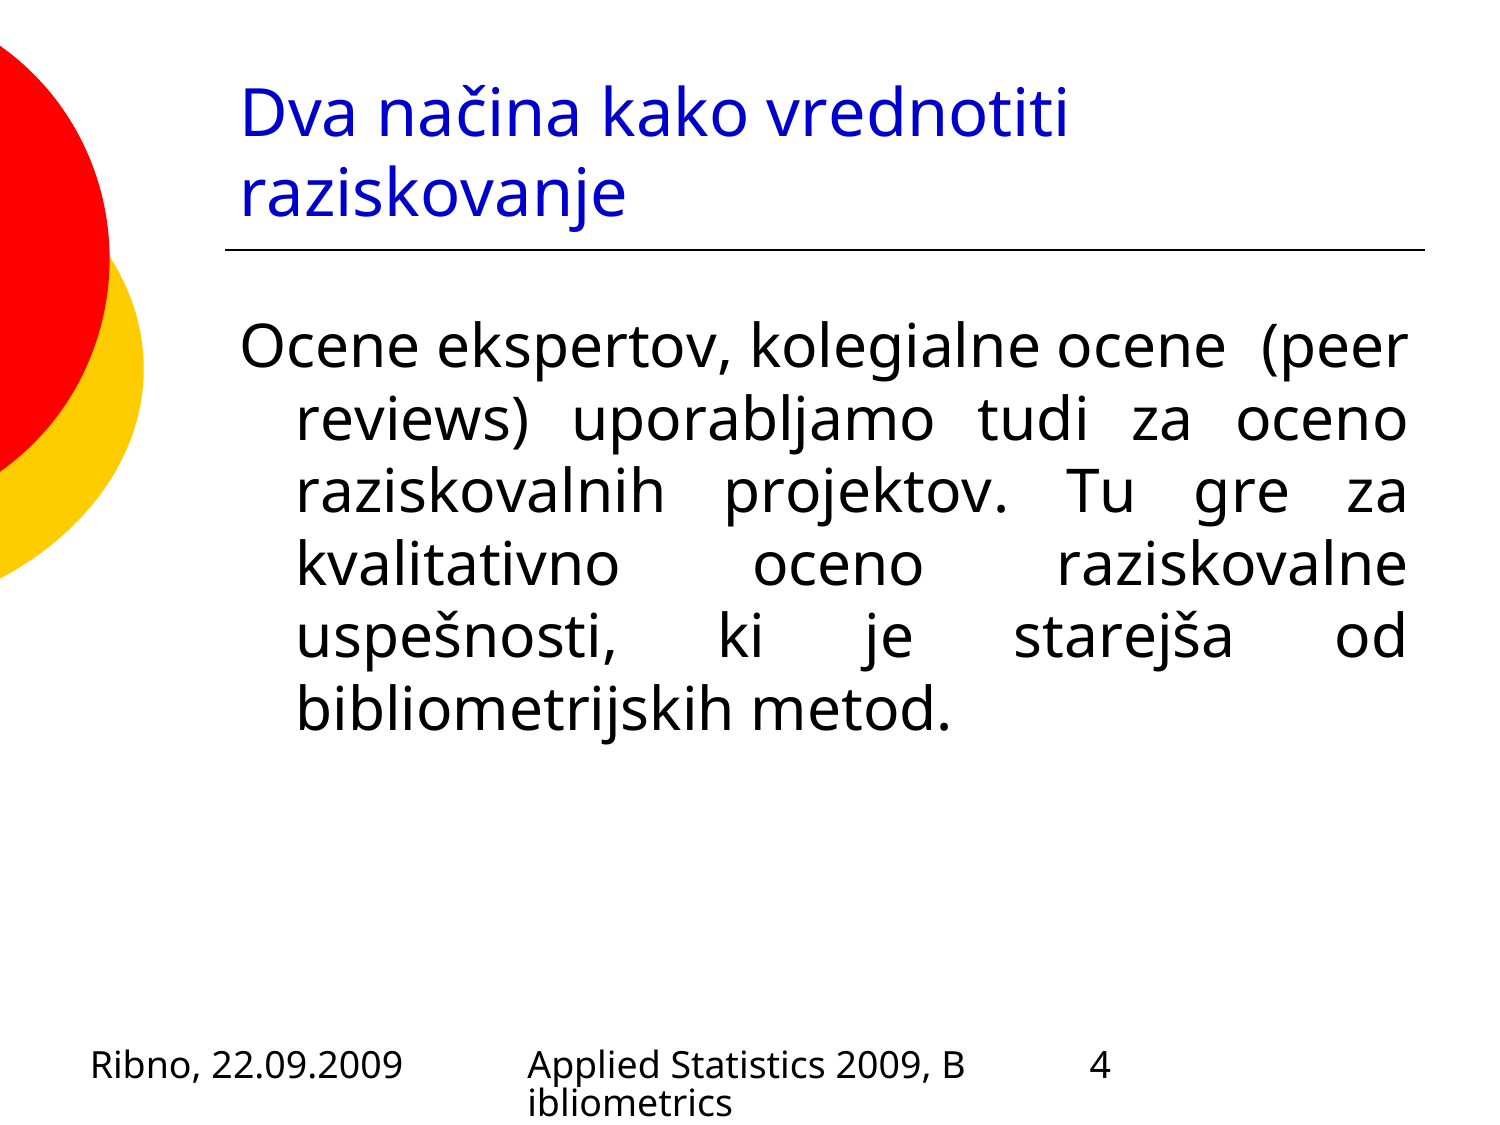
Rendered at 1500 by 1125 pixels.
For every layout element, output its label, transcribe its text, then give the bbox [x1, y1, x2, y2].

title Dva načina kako vrednotiti raziskovanje [224, 49, 1425, 237]
list Ocene ekspertov, kolegialne ocene (peer reviews) uporabljamo tudi za oceno raziskovalnih projektov. Tu gre za kvalitativno oceno raziskovalne uspešnosti, ki je starejša od bibliometrijskih metod. [224, 299, 1425, 975]
